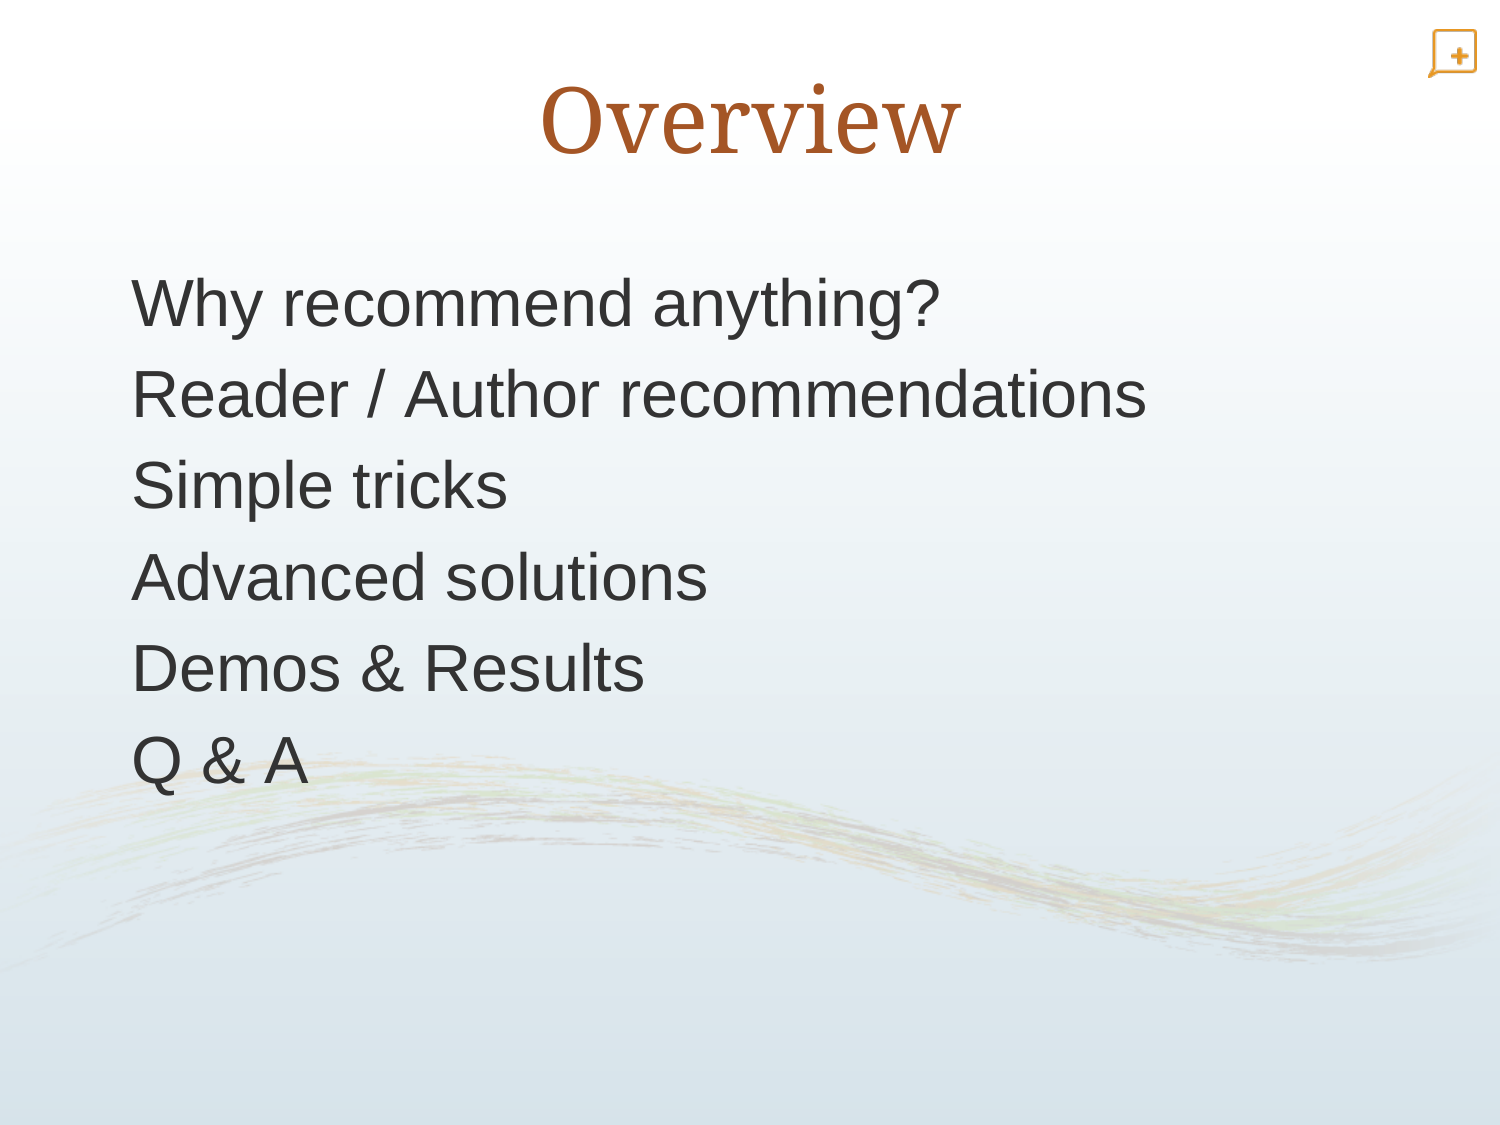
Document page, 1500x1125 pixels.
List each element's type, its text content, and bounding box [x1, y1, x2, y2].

title Overview [112, 0, 1388, 244]
list Why recommend anything? Reader / Author recommendations Simple tricks Advanced solutions Demos & Results Q & A [112, 265, 1388, 1001]
picture [0, 0, 1500, 1125]
